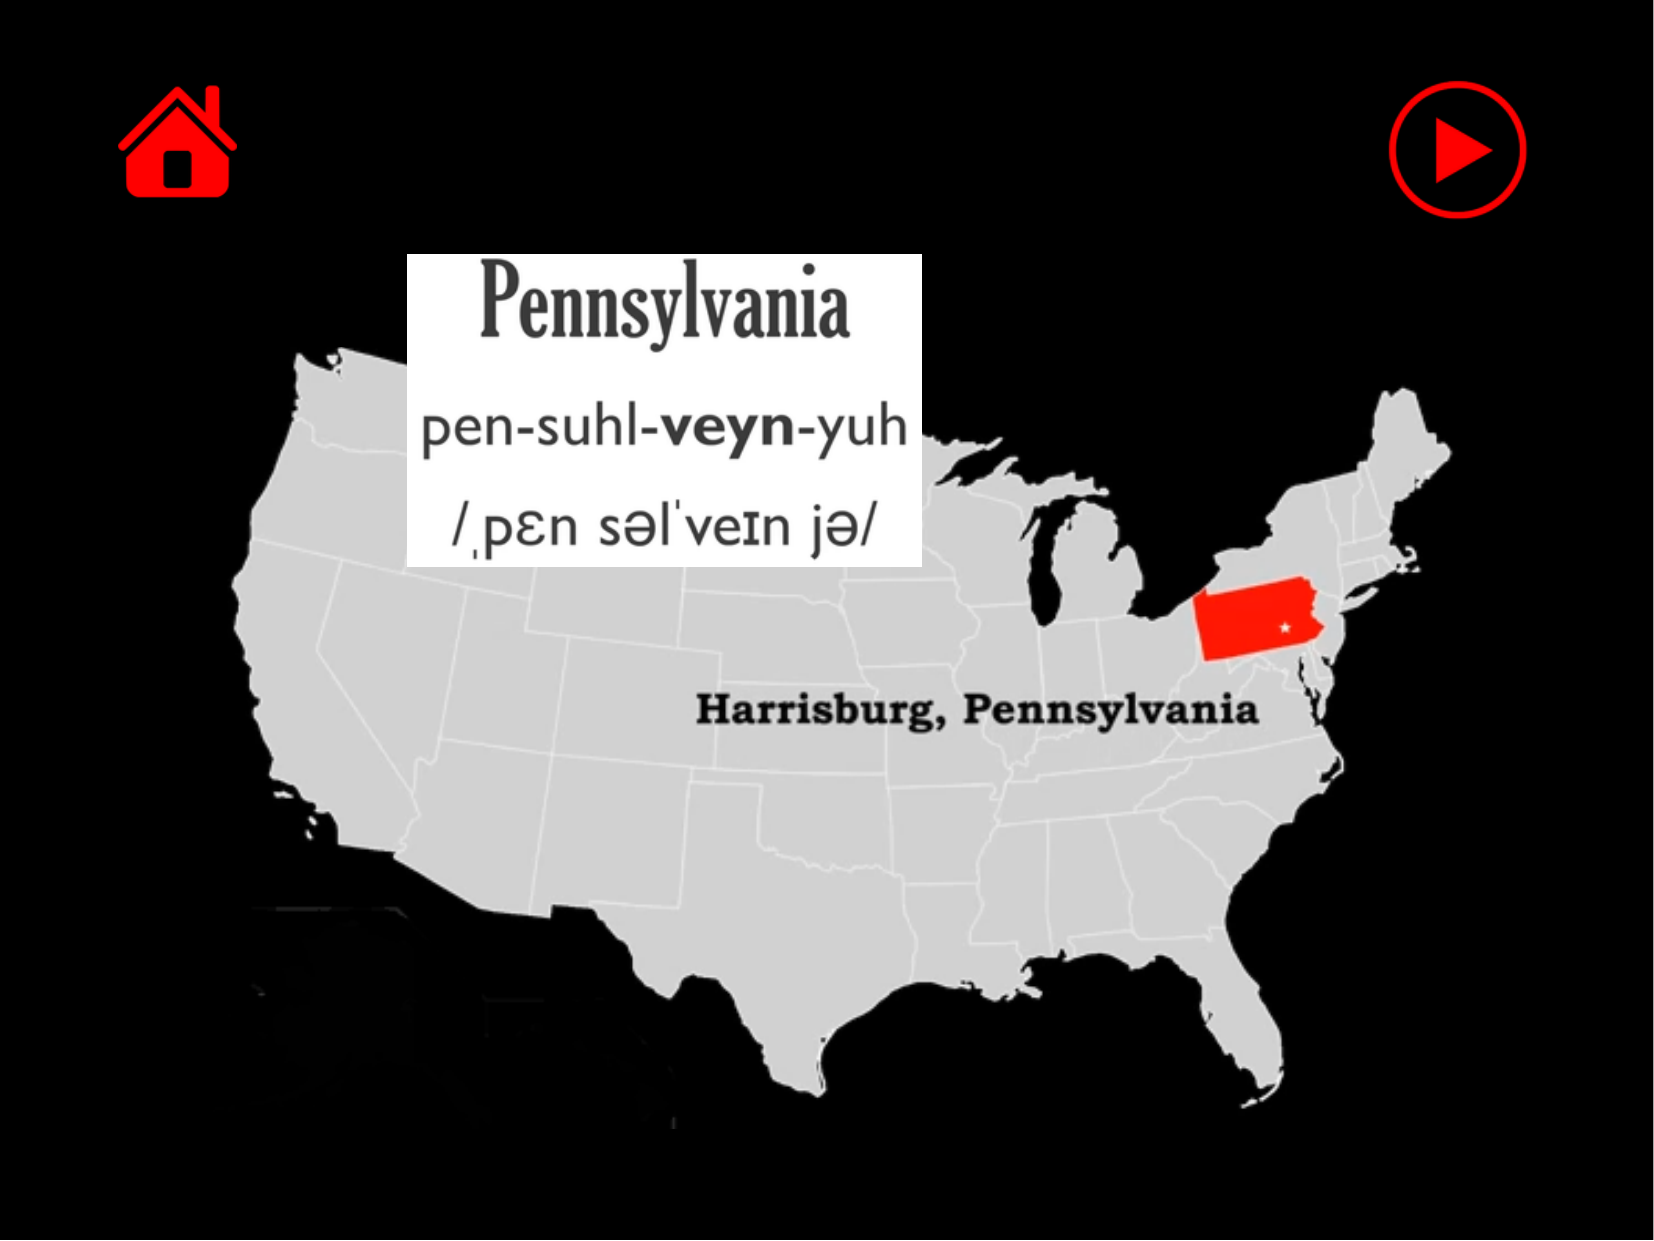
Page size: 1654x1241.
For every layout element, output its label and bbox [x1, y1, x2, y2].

picture [118, 82, 237, 201]
picture [1381, 70, 1539, 228]
picture [177, 254, 1477, 1129]
